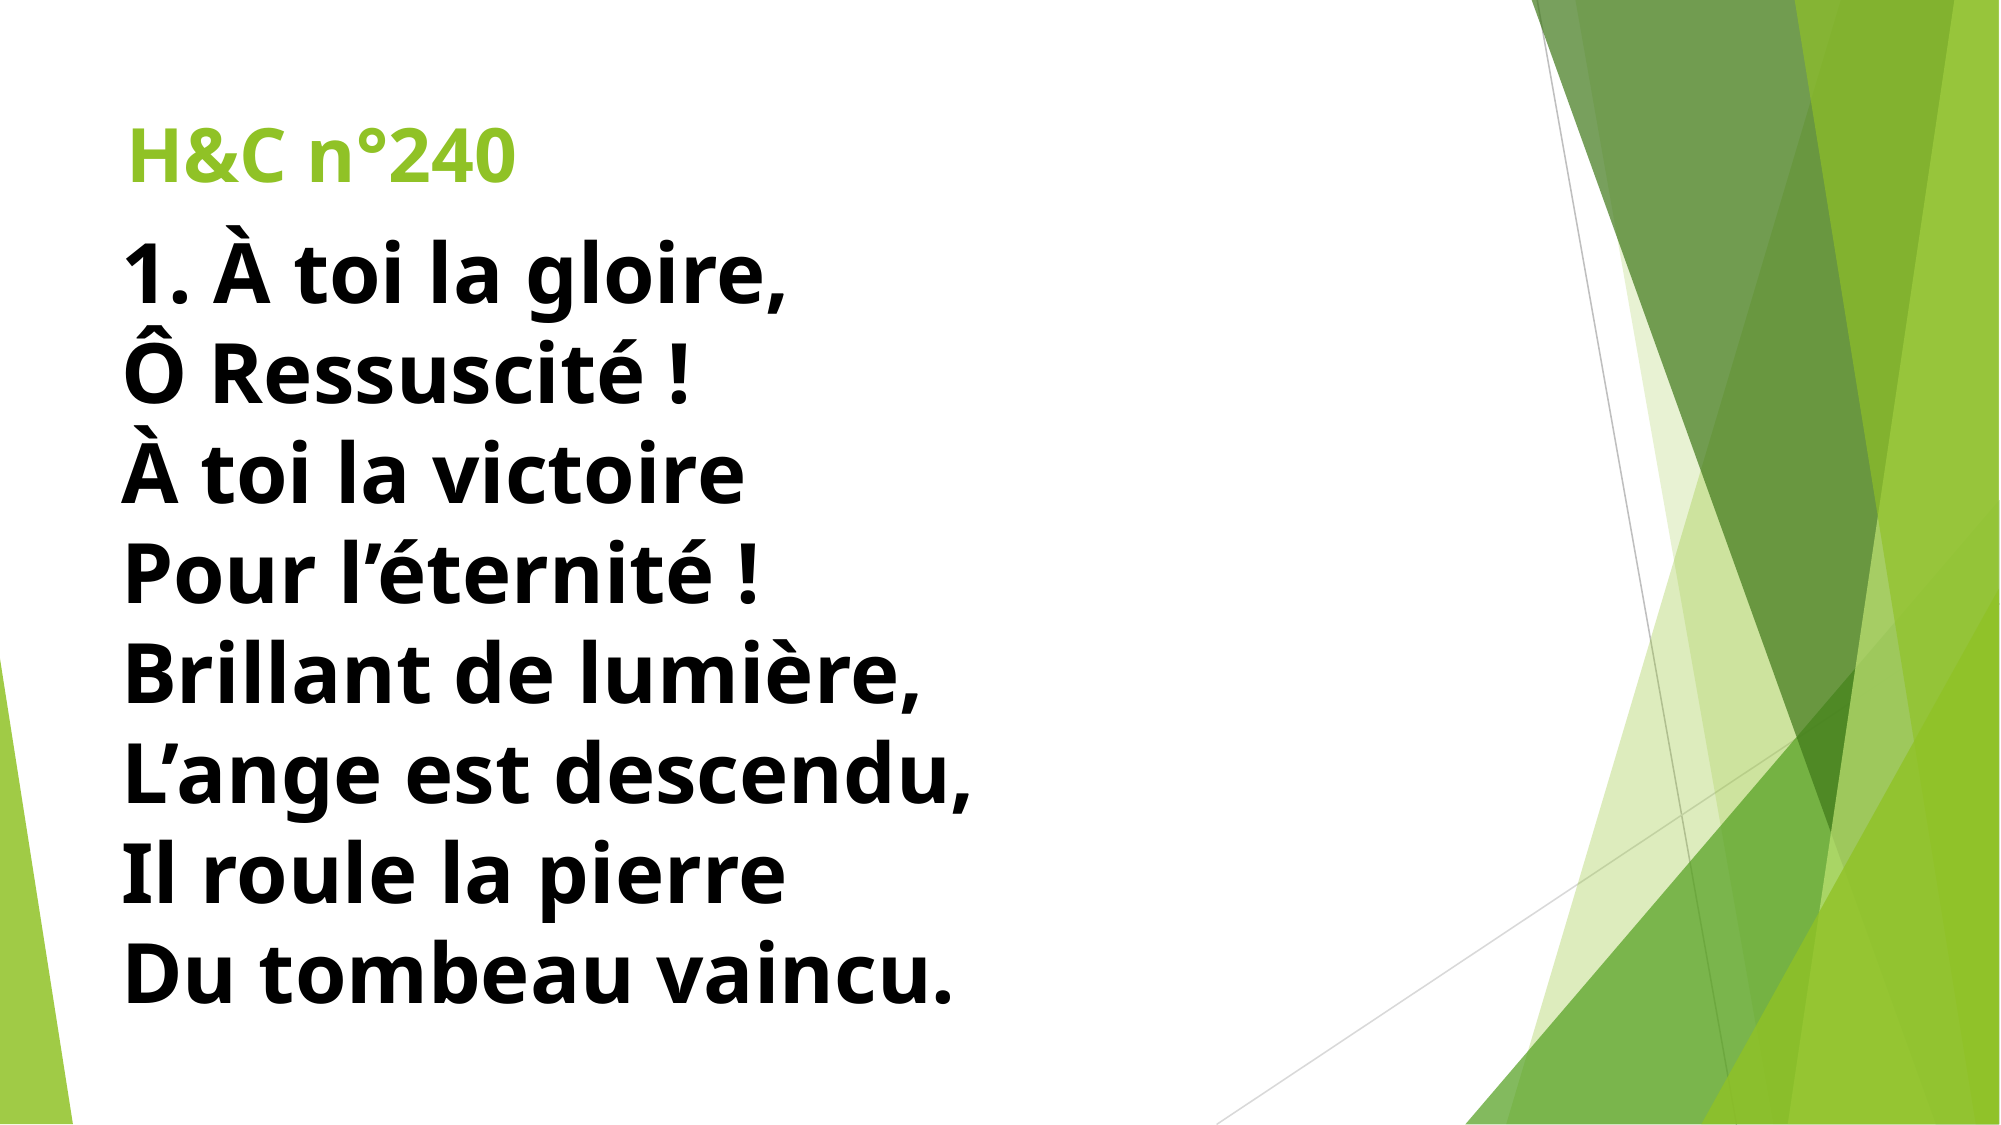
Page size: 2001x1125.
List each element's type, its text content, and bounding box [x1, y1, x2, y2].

text_box H&C n°240 [111, 99, 1522, 213]
text_box 1. À toi la gloire, Ô Ressuscité ! À toi la victoire Pour l’éternité ! Brillant de lumière, L’ange est descendu, Il roule la pierre Du tombeau vaincu. [106, 213, 1973, 1037]
